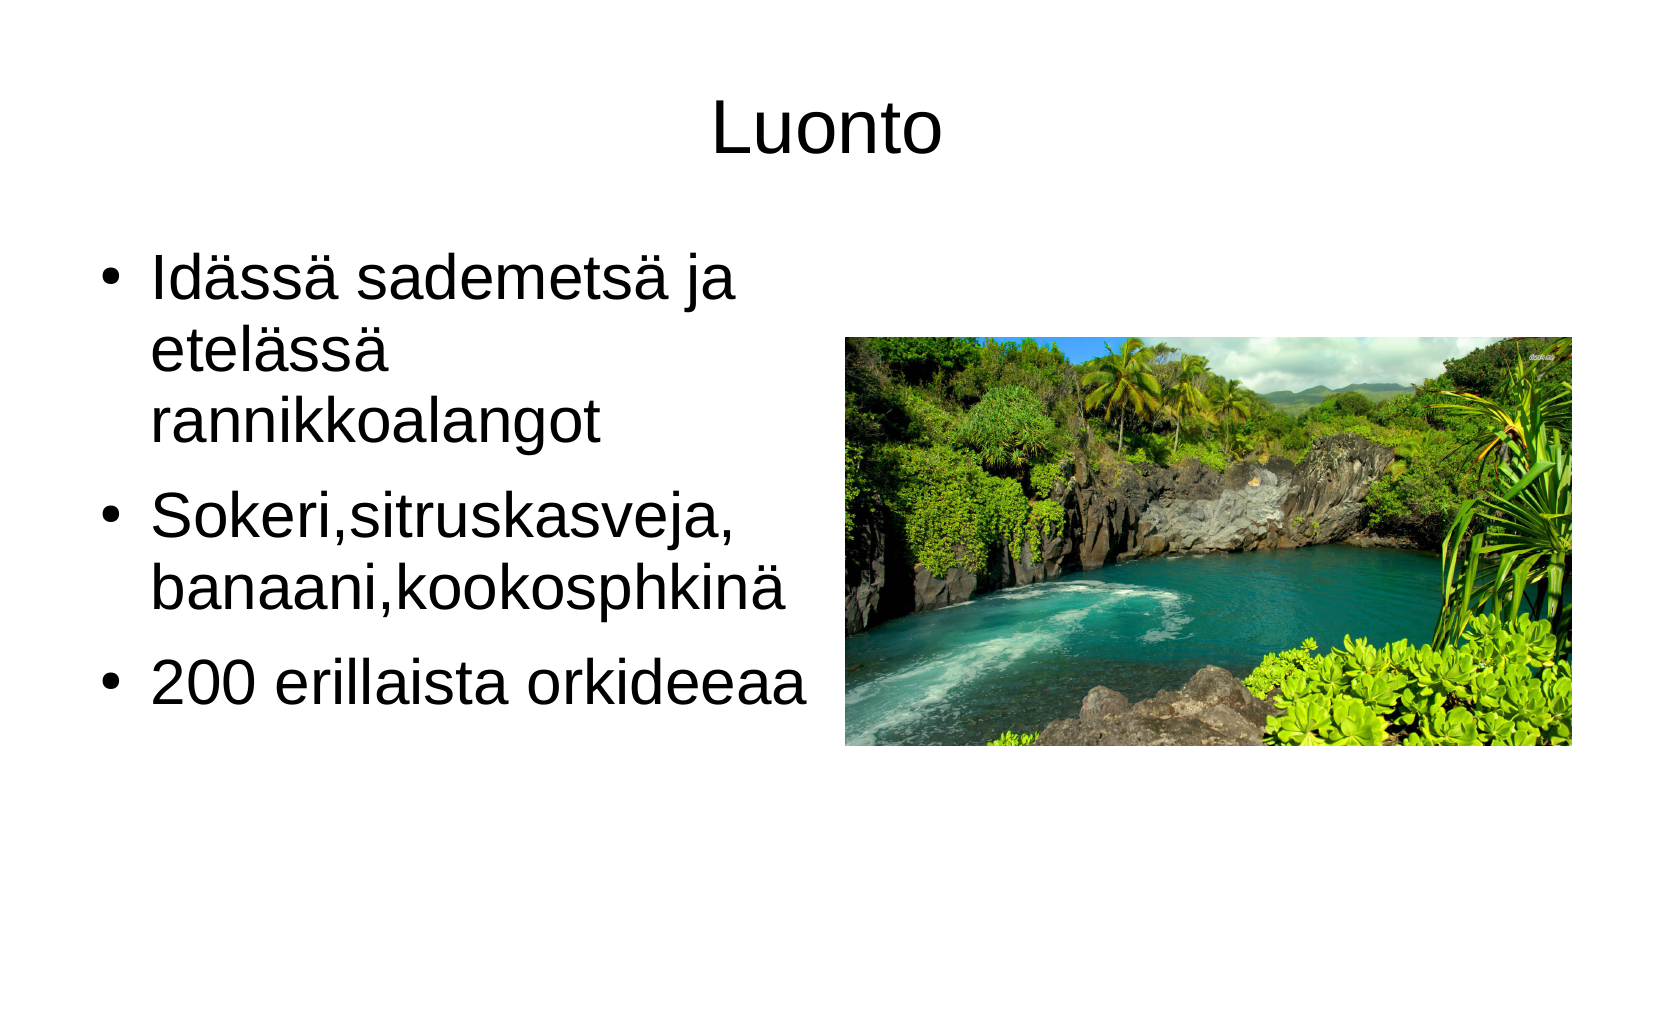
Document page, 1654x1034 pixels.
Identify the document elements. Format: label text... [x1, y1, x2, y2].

title Luonto [82, 41, 1571, 214]
picture [845, 337, 1572, 746]
list Idässä sademetsä ja etelässä rannikkoalangot Sokeri,sitruskasveja, banaani,kookosphkinä 200 erillaista orkideeaa [82, 241, 809, 842]
